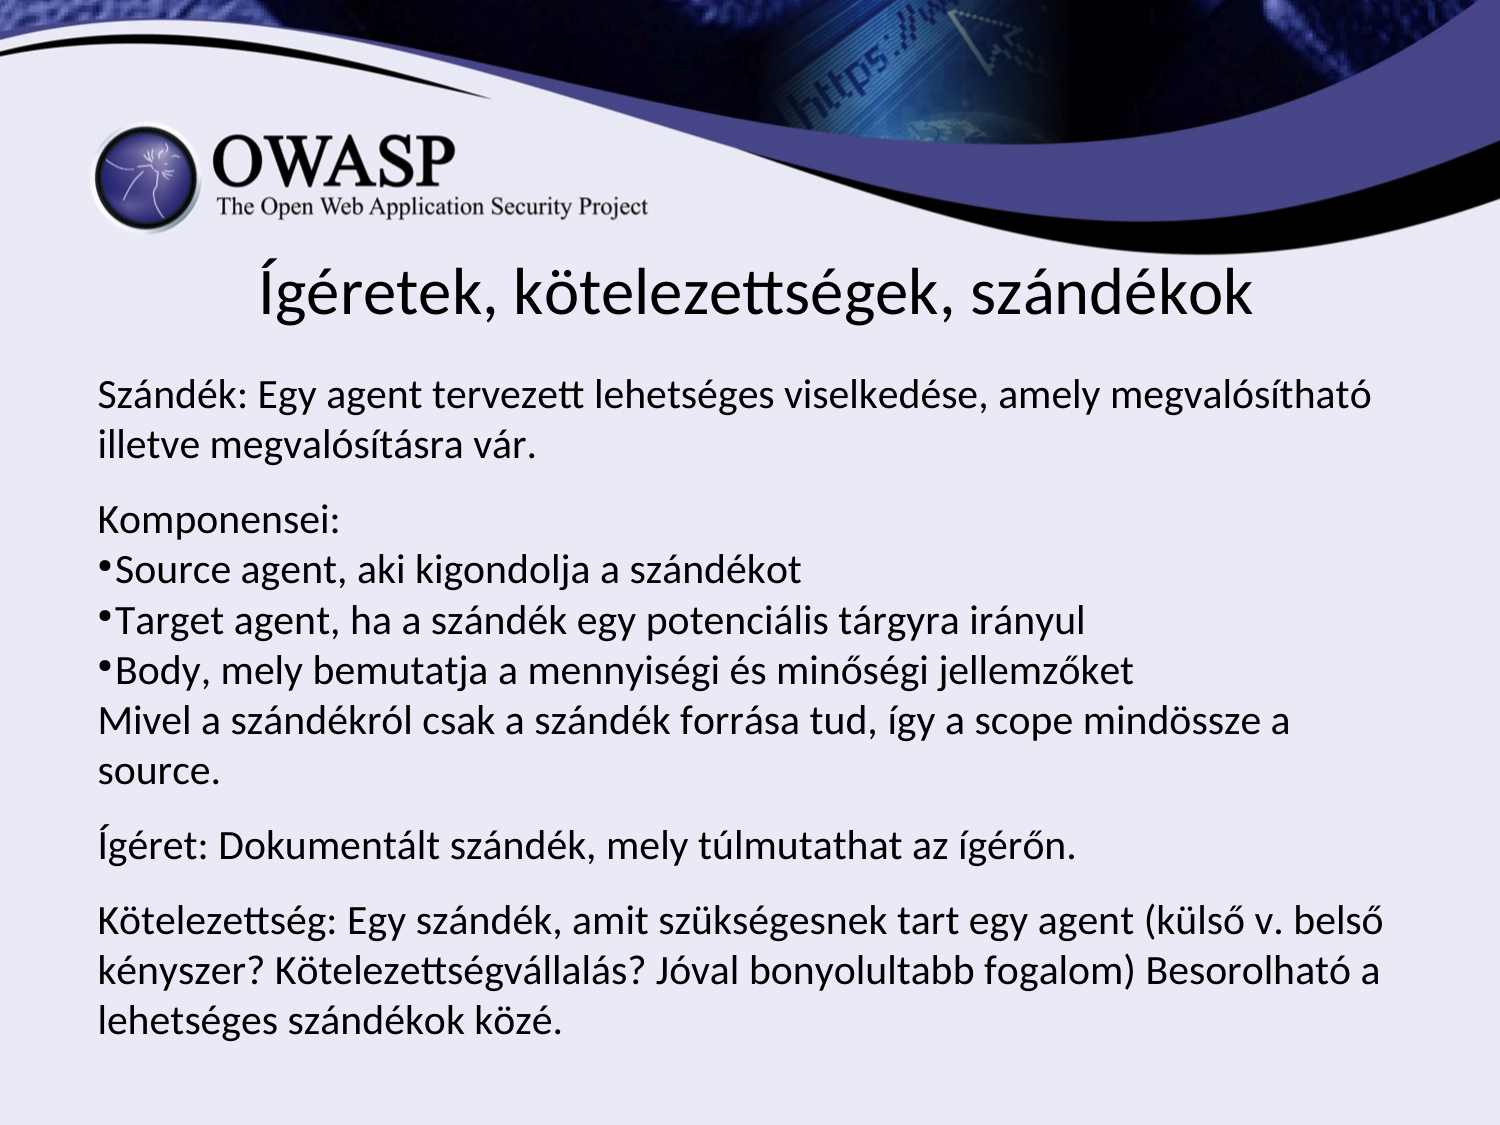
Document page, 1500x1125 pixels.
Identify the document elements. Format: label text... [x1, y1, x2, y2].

text_box Ígéretek, kötelezettségek, szándékok Szándék: Egy agent tervezett lehetséges viselkedése, amely megvalósítható illetve megvalósításra vár. Komponensei: Source agent, aki kigondolja a szándékot Target agent, ha a szándék egy potenciális tárgyra irányul Body, mely bemutatja a mennyiségi és minőségi jellemzőket Mivel a szándékról csak a szándék forrása tud, így a scope mindössze a source. Ígéret: Dokumentált szándék, mely túlmutathat az ígérőn. Kötelezettség: Egy szándék, amit szükségesnek tart egy agent (külső v. belső kényszer? Kötelezettségvállalás? Jóval bonyolultabb fogalom) Besorolható a lehetséges szándékok közé. [82, 240, 1431, 1100]
picture [0, 0, 1500, 1125]
